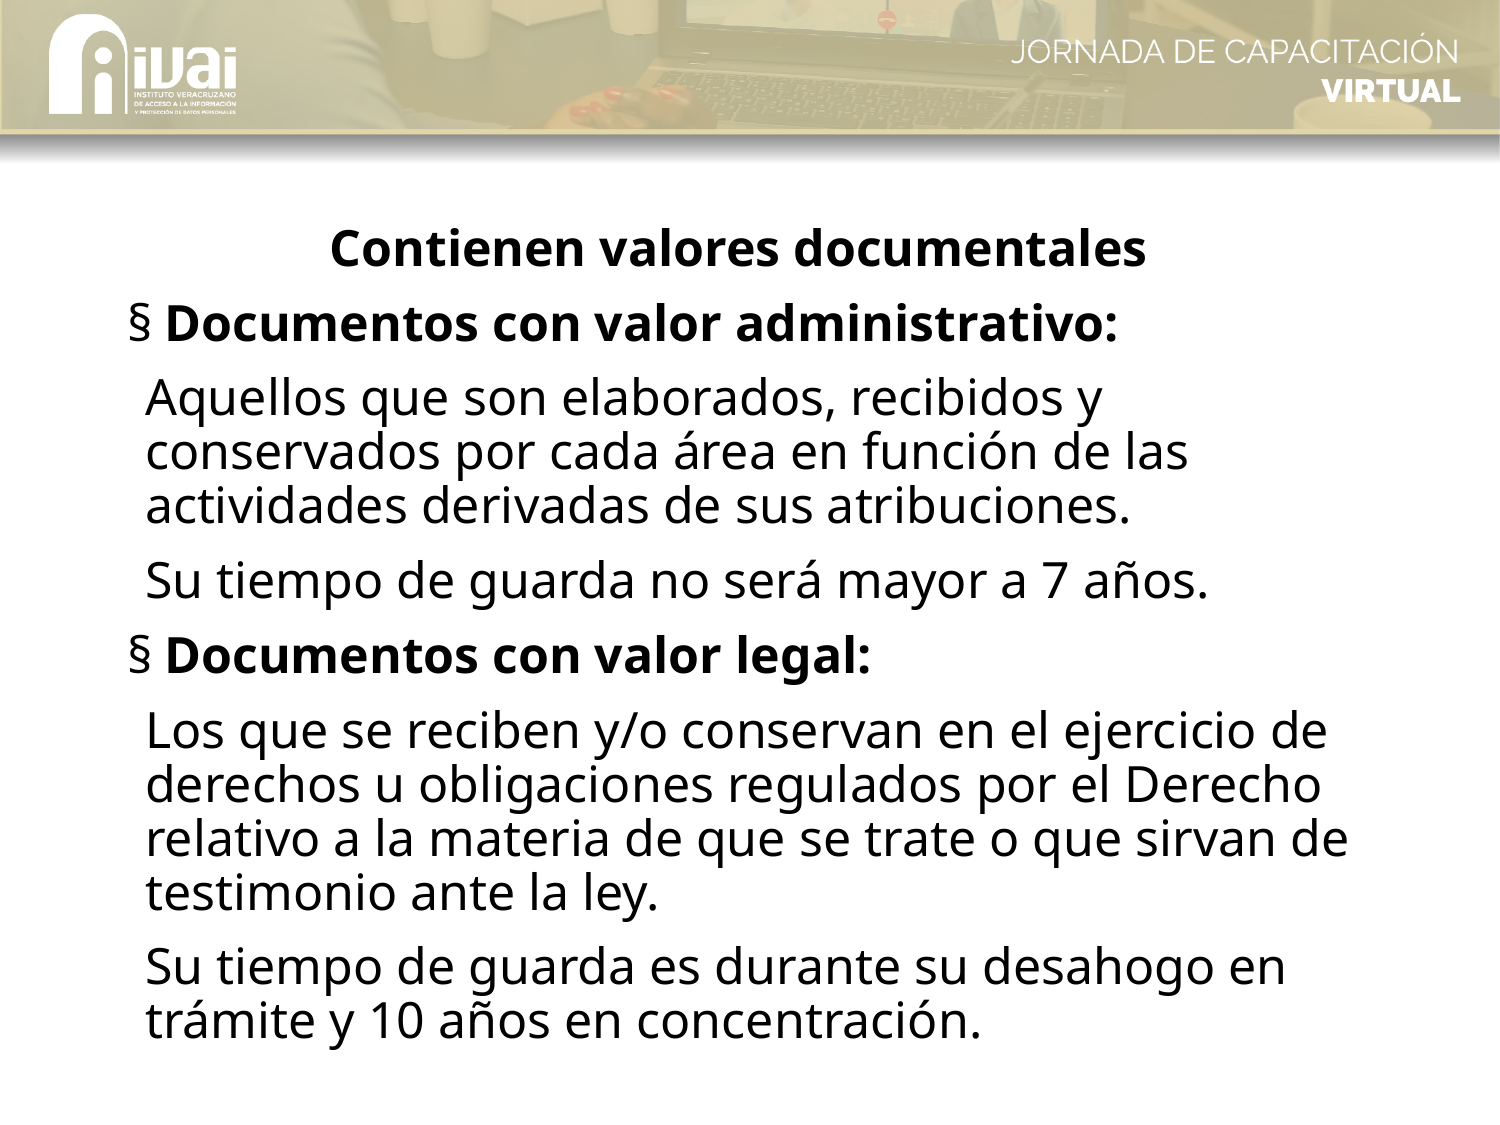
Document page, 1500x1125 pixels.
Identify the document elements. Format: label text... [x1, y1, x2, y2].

text_box Contienen valores documentales Documentos con valor administrativo: Aquellos que son elaborados, recibidos y conservados por cada área en función de las actividades derivadas de sus atribuciones. Su tiempo de guarda no será mayor a 7 años. Documentos con valor legal: Los que se reciben y/o conservan en el ejercicio de derechos u obligaciones regulados por el Derecho relativo a la materia de que se trate o que sirvan de testimonio ante la ley. Su tiempo de guarda es durante su desahogo en trámite y 10 años en concentración. [112, 215, 1426, 1083]
